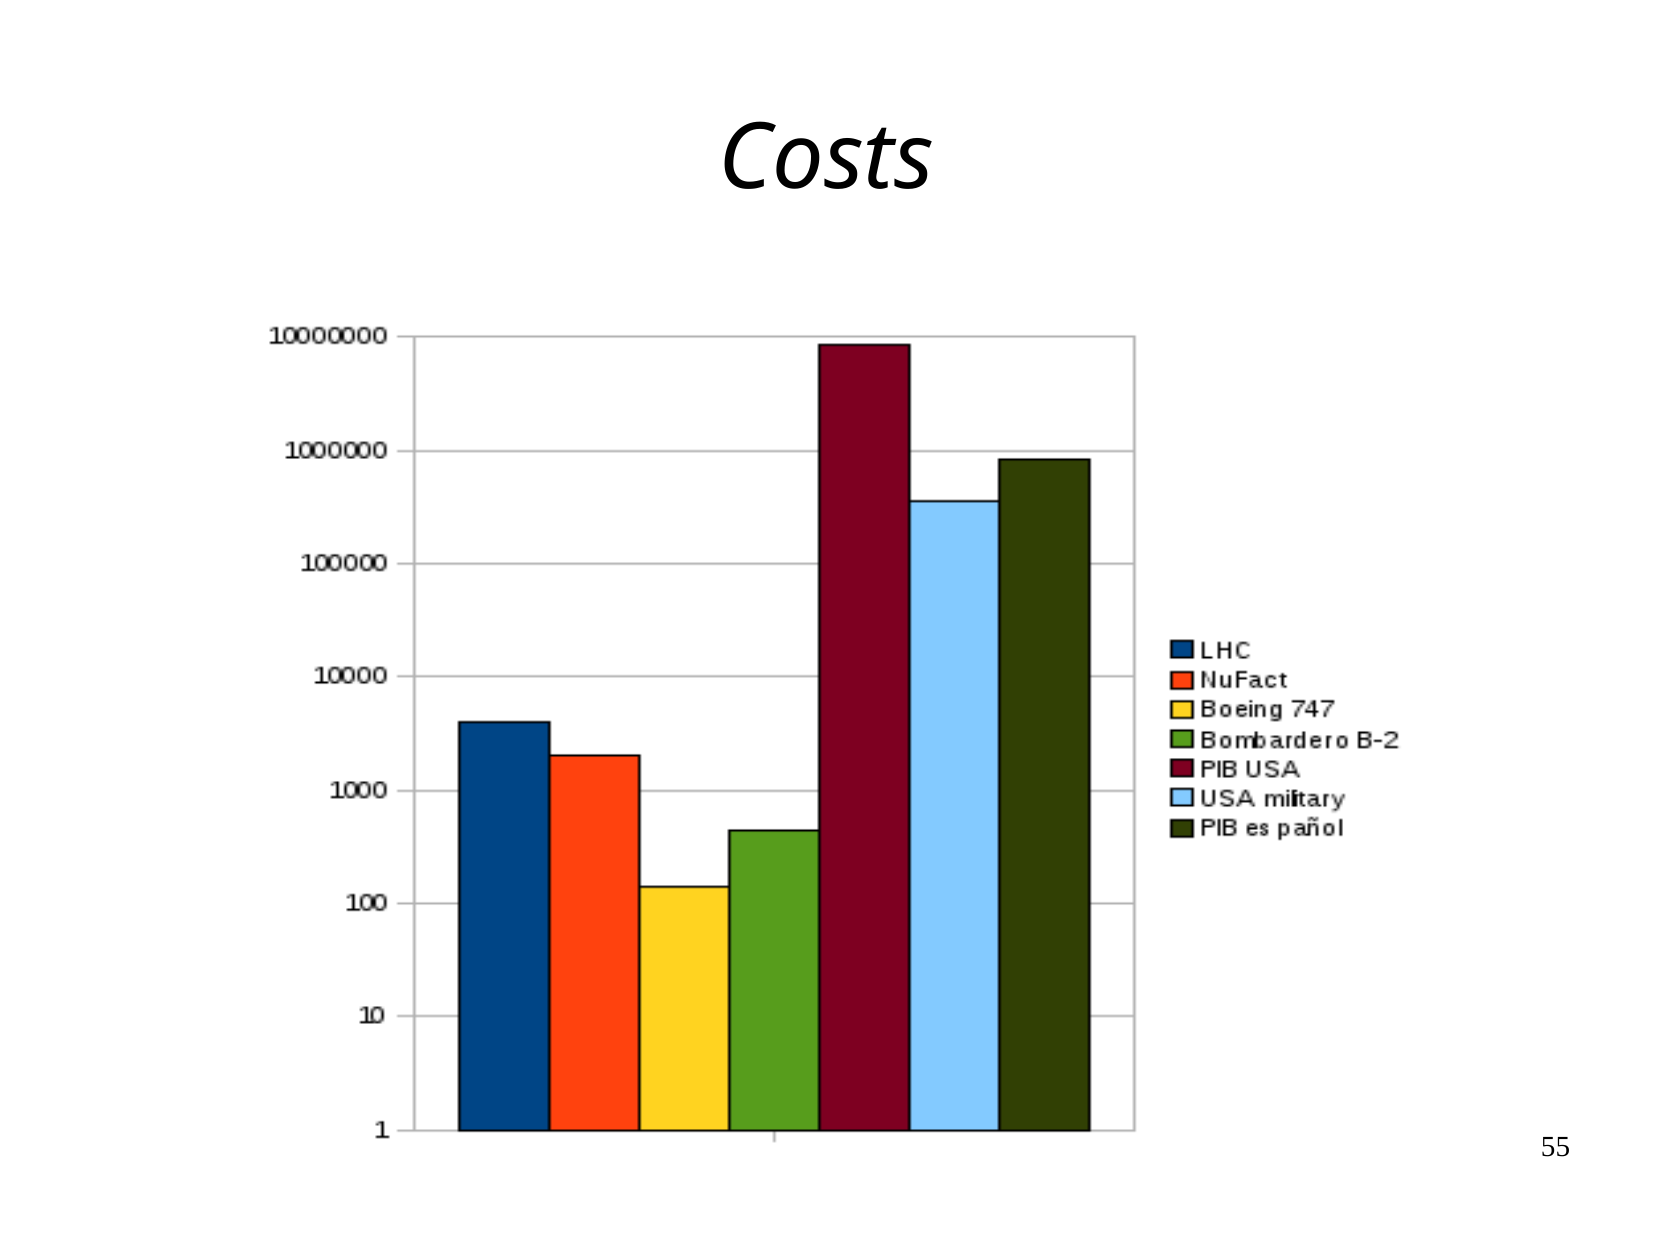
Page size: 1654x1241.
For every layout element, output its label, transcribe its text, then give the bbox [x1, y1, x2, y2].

title Costs [82, 56, 1571, 250]
picture [255, 311, 1433, 1176]
